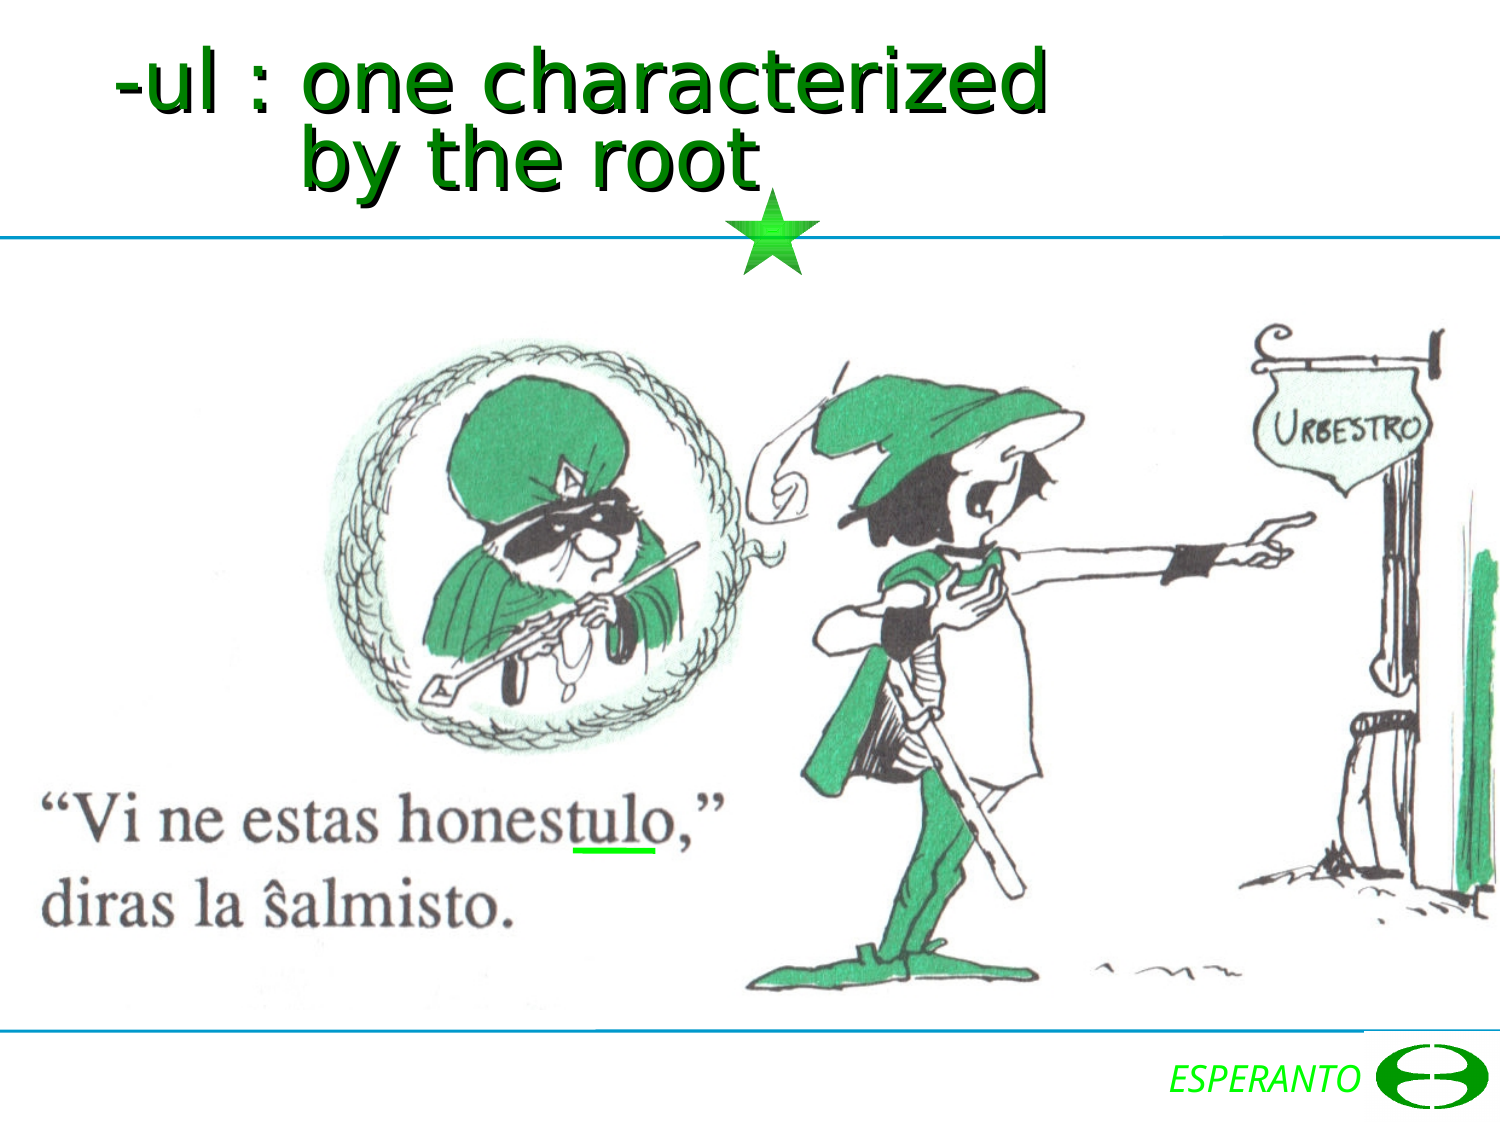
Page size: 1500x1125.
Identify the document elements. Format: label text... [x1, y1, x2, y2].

picture [1364, 1032, 1500, 1122]
title -ul : one characterized by the root [112, 5, 1477, 245]
picture [29, 302, 1500, 1010]
